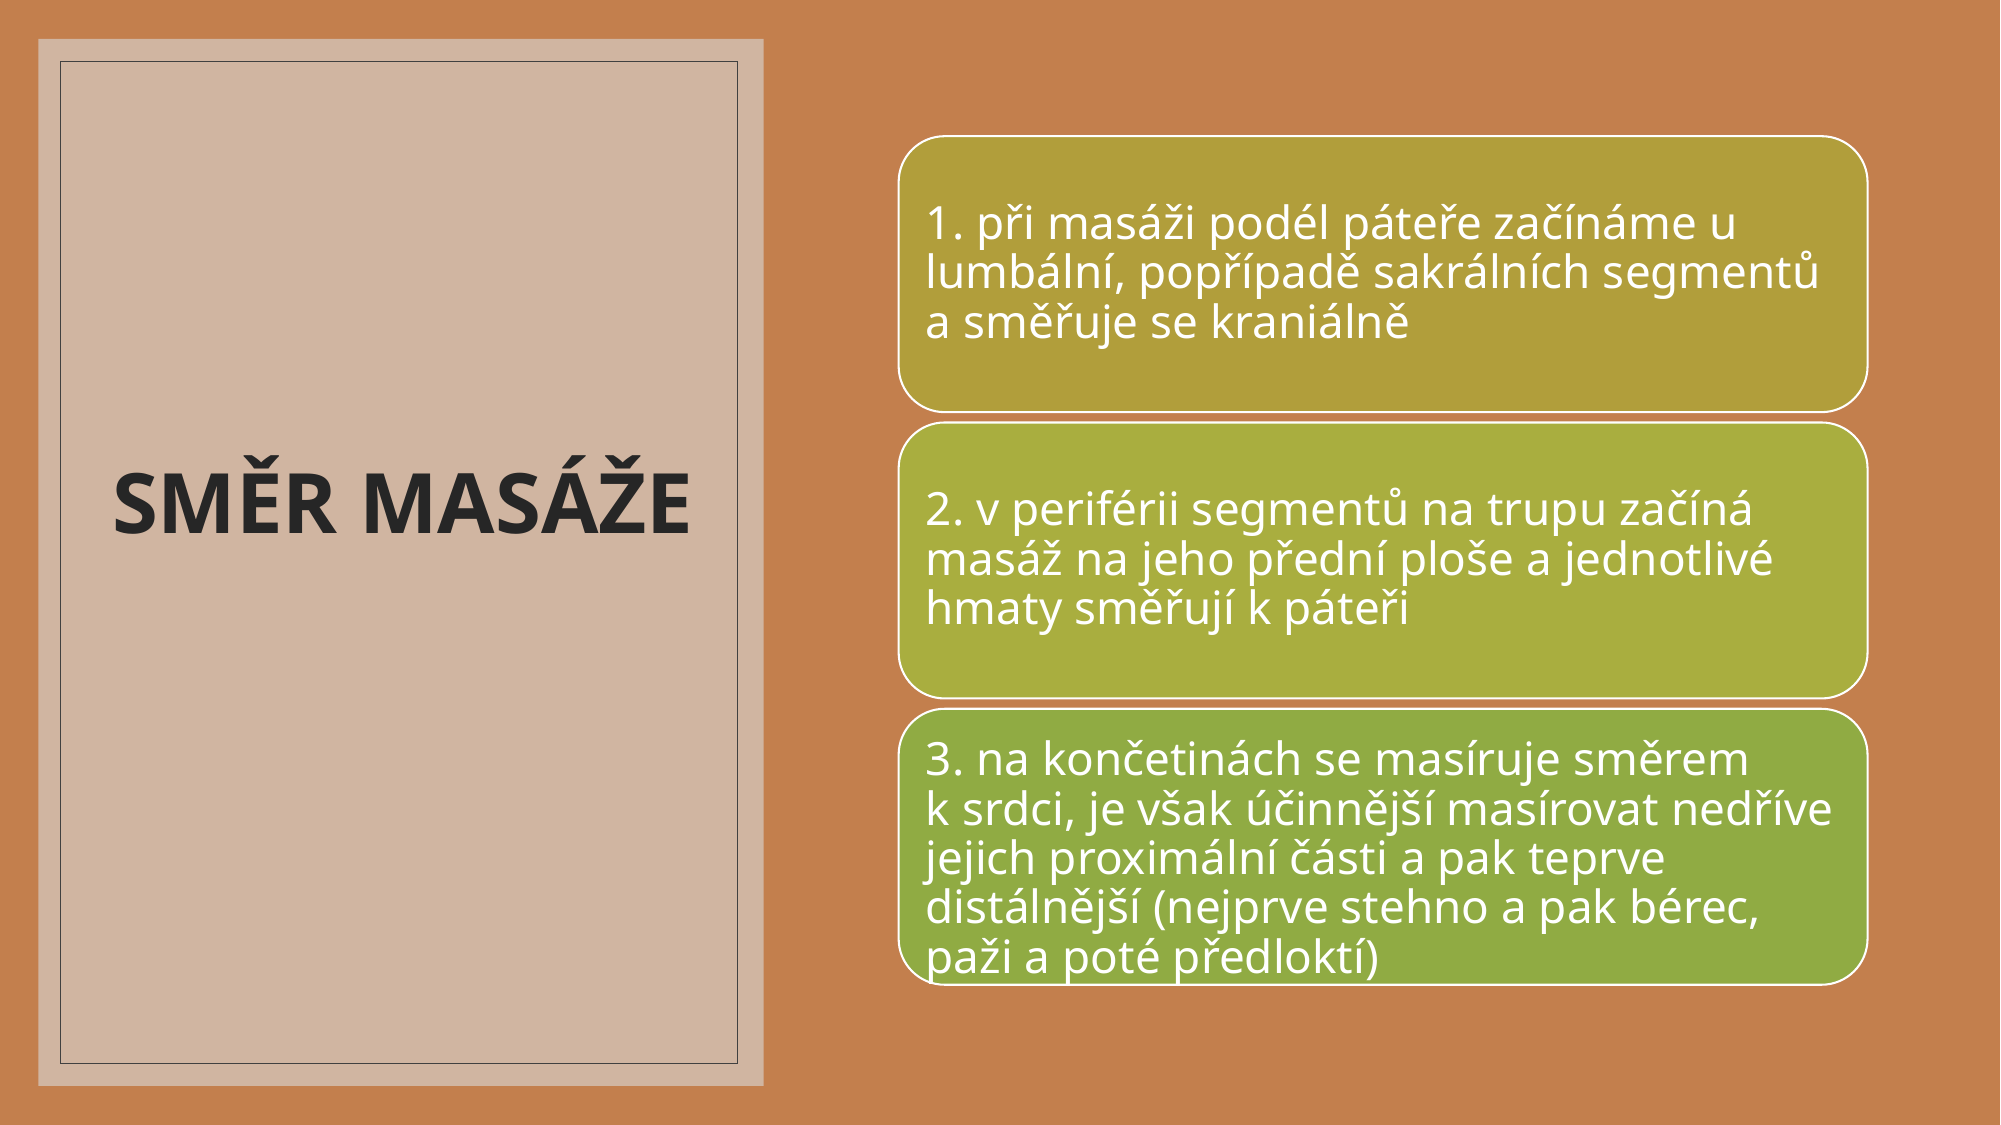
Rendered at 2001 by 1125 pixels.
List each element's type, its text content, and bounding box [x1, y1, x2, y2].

text_box 3. na končetinách se masíruje směrem k srdci, je však účinnější masírovat nedříve jejich proximální části a pak teprve distálnější (nejprve stehno a pak bérec, paži a poté předloktí) [898, 708, 1868, 985]
title SMĚR MASÁŽE [94, 91, 712, 1029]
text_box [0, 0, 2000, 1125]
text_box 2. v periférii segmentů na trupu začíná masáž na jeho přední ploše a jednotlivé hmaty směřují k páteři [898, 422, 1868, 699]
text_box 1. při masáži podél páteře začínáme u lumbální, popřípadě sakrálních segmentů a směřuje se kraniálně [898, 136, 1868, 413]
